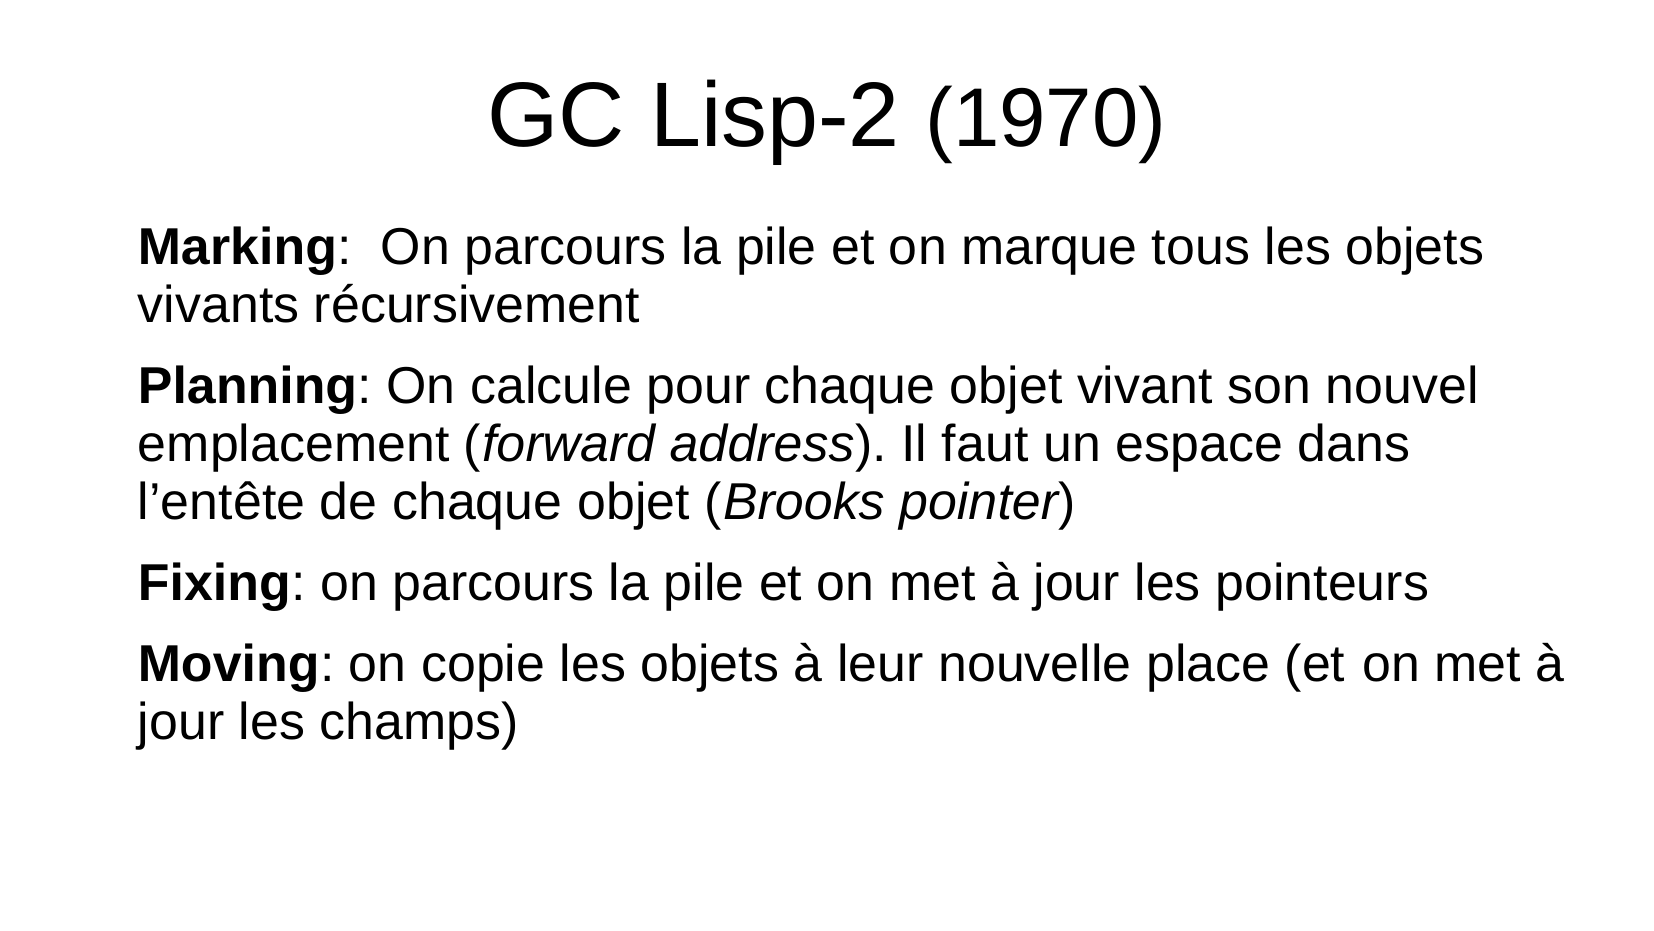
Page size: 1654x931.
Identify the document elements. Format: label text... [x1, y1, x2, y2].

title GC Lisp-2 (1970) [82, 37, 1571, 193]
list Marking: On parcours la pile et on marque tous les objets vivants récursivement Planning: On calcule pour chaque objet vivant son nouvel emplacement (forward address). Il faut un espace dans l’entête de chaque objet (Brooks pointer) Fixing: on parcours la pile et on met à jour les pointeurs Moving: on copie les objets à leur nouvelle place (et on met à jour les champs) [82, 217, 1571, 758]
